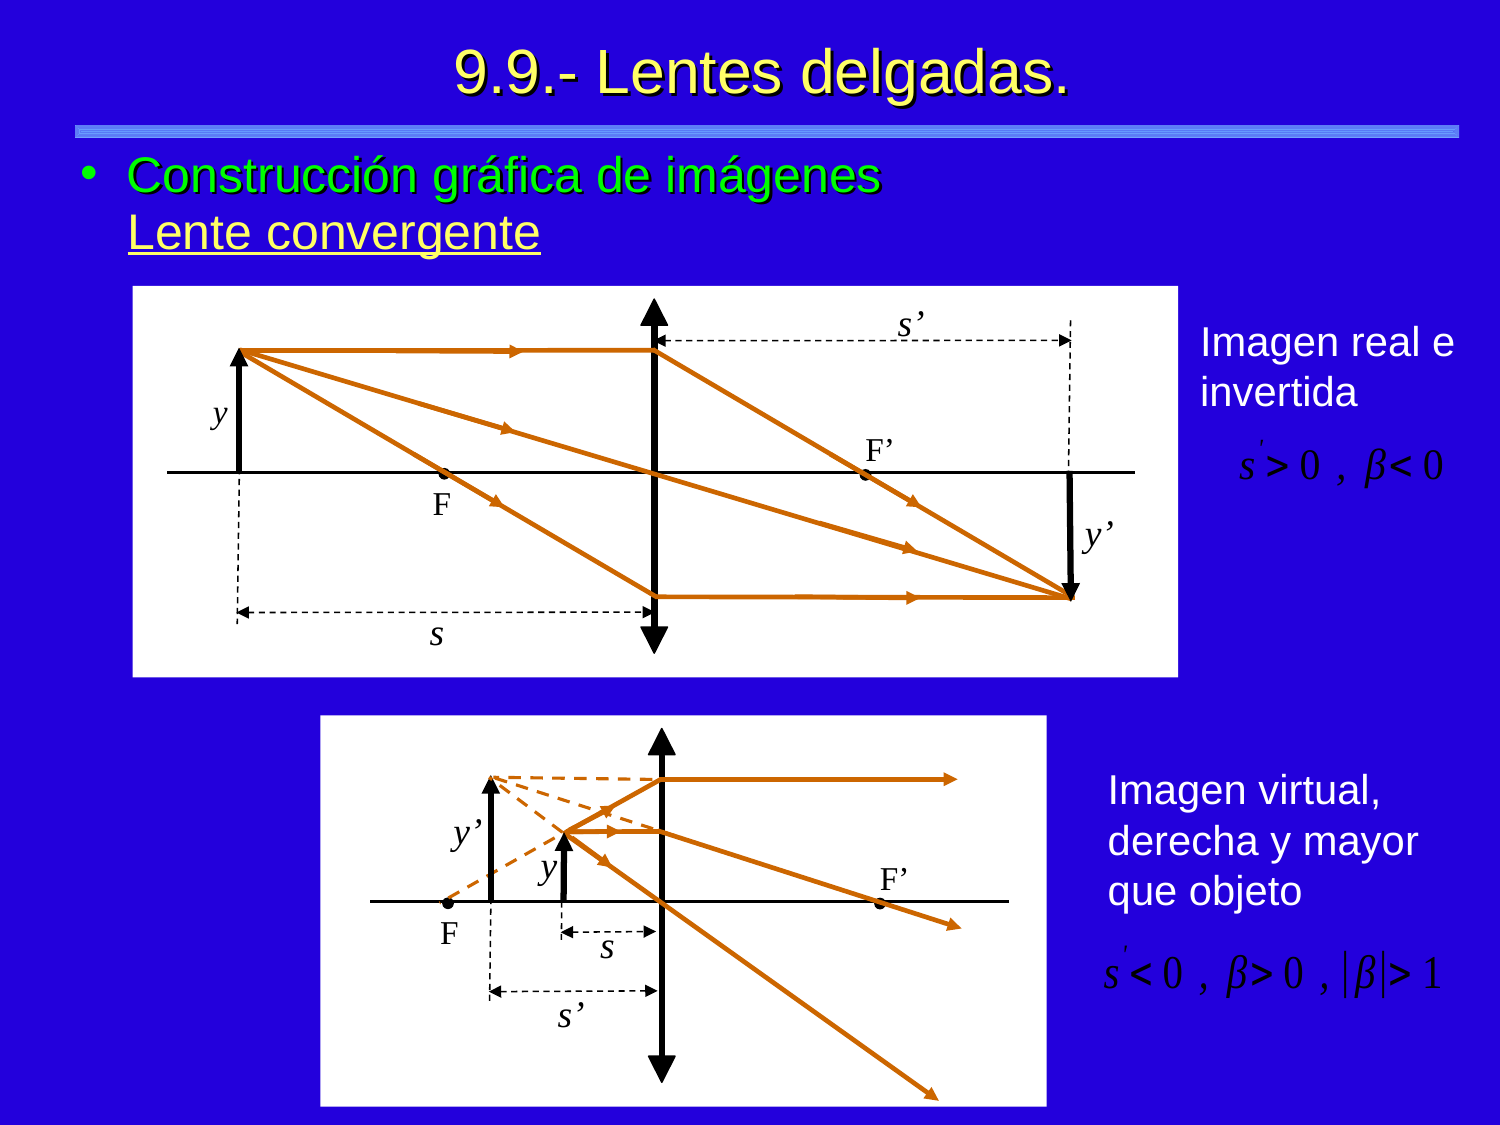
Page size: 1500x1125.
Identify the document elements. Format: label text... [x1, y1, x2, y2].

text_box F’ [876, 856, 913, 897]
text_box F [423, 482, 460, 523]
text_box 9.9.- Lentes delgadas. [50, 23, 1476, 114]
text_box y’ [449, 807, 487, 853]
text_box F [430, 911, 468, 952]
text_box s [588, 920, 627, 966]
chart [1226, 432, 1460, 489]
text_box Construcción gráfica de imágenes [65, 134, 1395, 223]
text_box Imagen real e invertida [1185, 307, 1471, 423]
text_box y’ [1080, 508, 1119, 554]
text_box [75, 125, 1460, 138]
chart [1090, 938, 1456, 999]
text_box Lente convergente [112, 208, 654, 266]
text_box [320, 715, 1047, 1107]
text_box s [418, 608, 456, 654]
text_box y [201, 389, 240, 430]
text_box y [530, 840, 560, 886]
text_box F’ [861, 427, 899, 468]
text_box s’ [552, 989, 591, 1035]
text_box Imagen virtual, derecha y mayor que objeto [1092, 755, 1445, 922]
text_box [132, 285, 1179, 678]
text_box s’ [892, 298, 930, 344]
